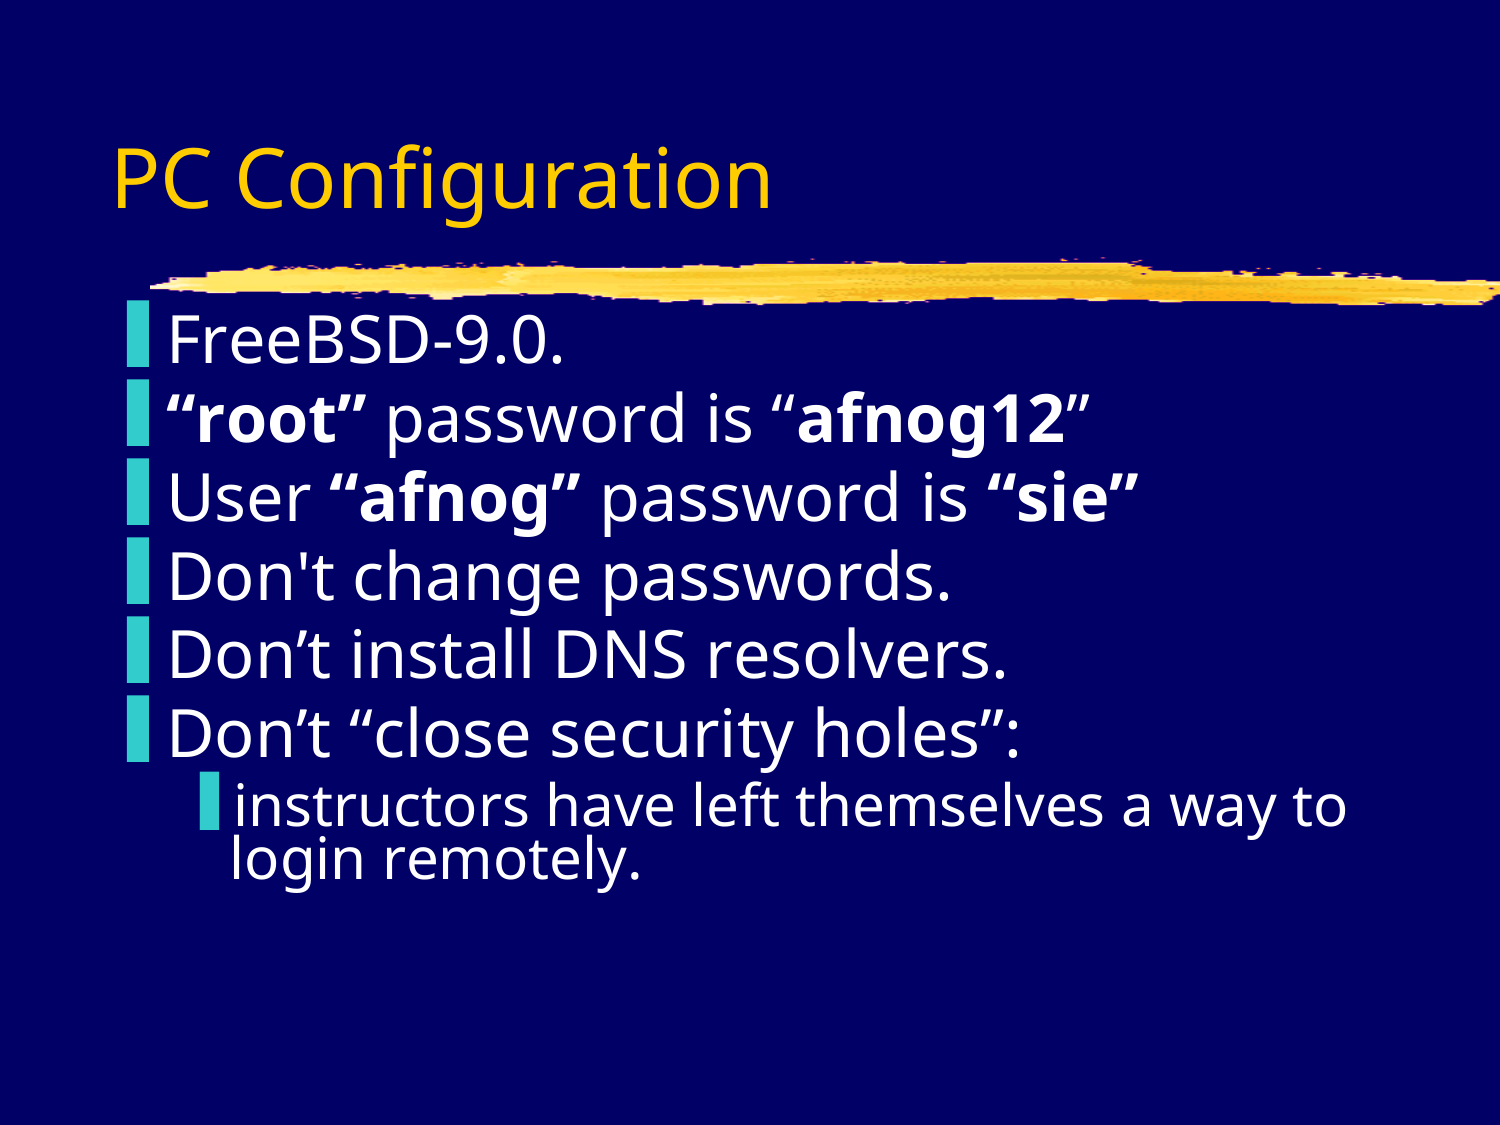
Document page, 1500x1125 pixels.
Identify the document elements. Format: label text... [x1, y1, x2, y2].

picture [150, 252, 1500, 316]
title PC Configuration [110, 78, 1391, 297]
list FreeBSD-9.0. “root” password is “afnog12” User “afnog” password is “sie” Don't change passwords. Don’t install DNS resolvers. Don’t “close security holes”: instructors have left themselves a way to login remotely. [110, 312, 1391, 1118]
